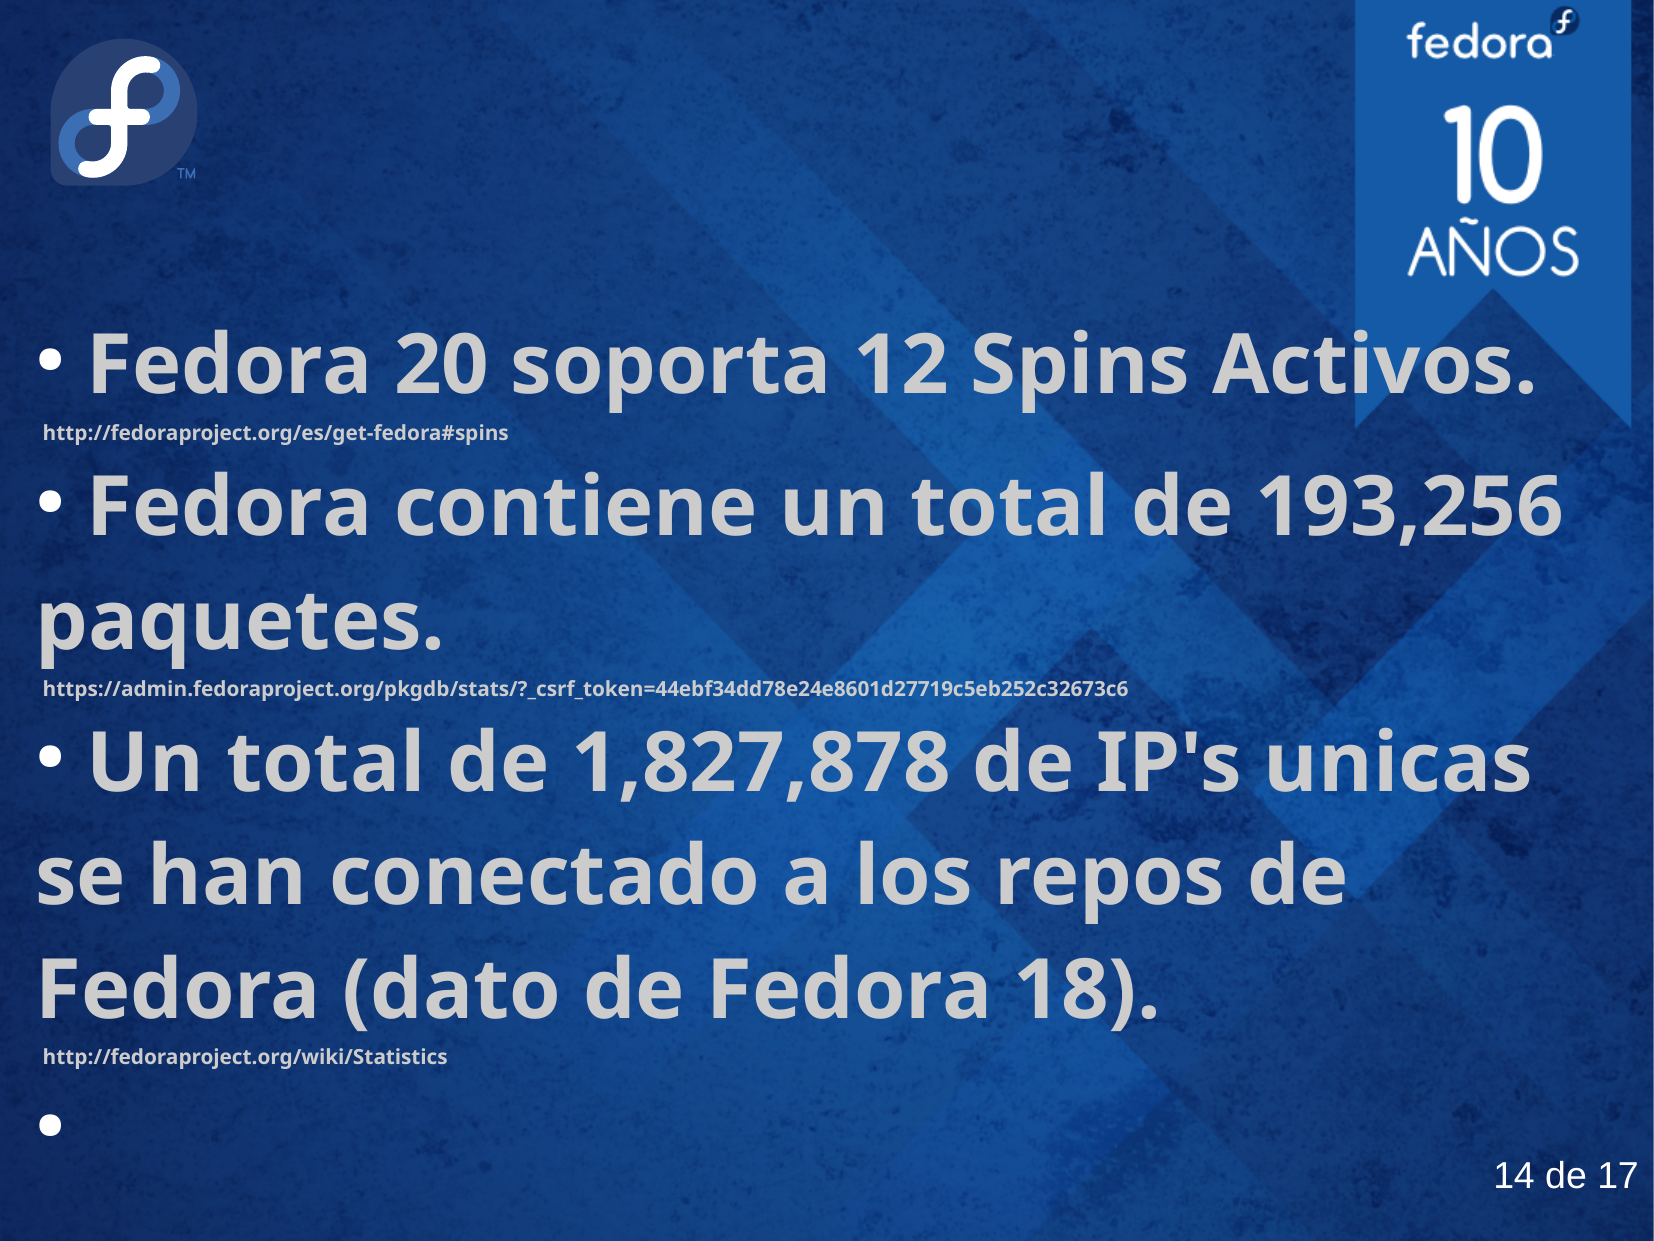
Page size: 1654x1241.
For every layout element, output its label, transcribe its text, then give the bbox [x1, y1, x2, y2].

text_box <número> de 17 [995, 1146, 1654, 1217]
picture [0, 0, 1654, 1241]
text_box Fedora 20 soporta 12 Spins Activos. http://fedoraproject.org/es/get-fedora#spins Fedora contiene un total de 193,256 paquetes. https://admin.fedoraproject.org/pkgdb/stats/?_csrf_token=44ebf34dd78e24e8601d27719c5eb252c32673c6 Un total de 1,827,878 de IP's unicas se han conectado a los repos de Fedora (dato de Fedora 18). http://fedoraproject.org/wiki/Statistics [35, 284, 1619, 1205]
